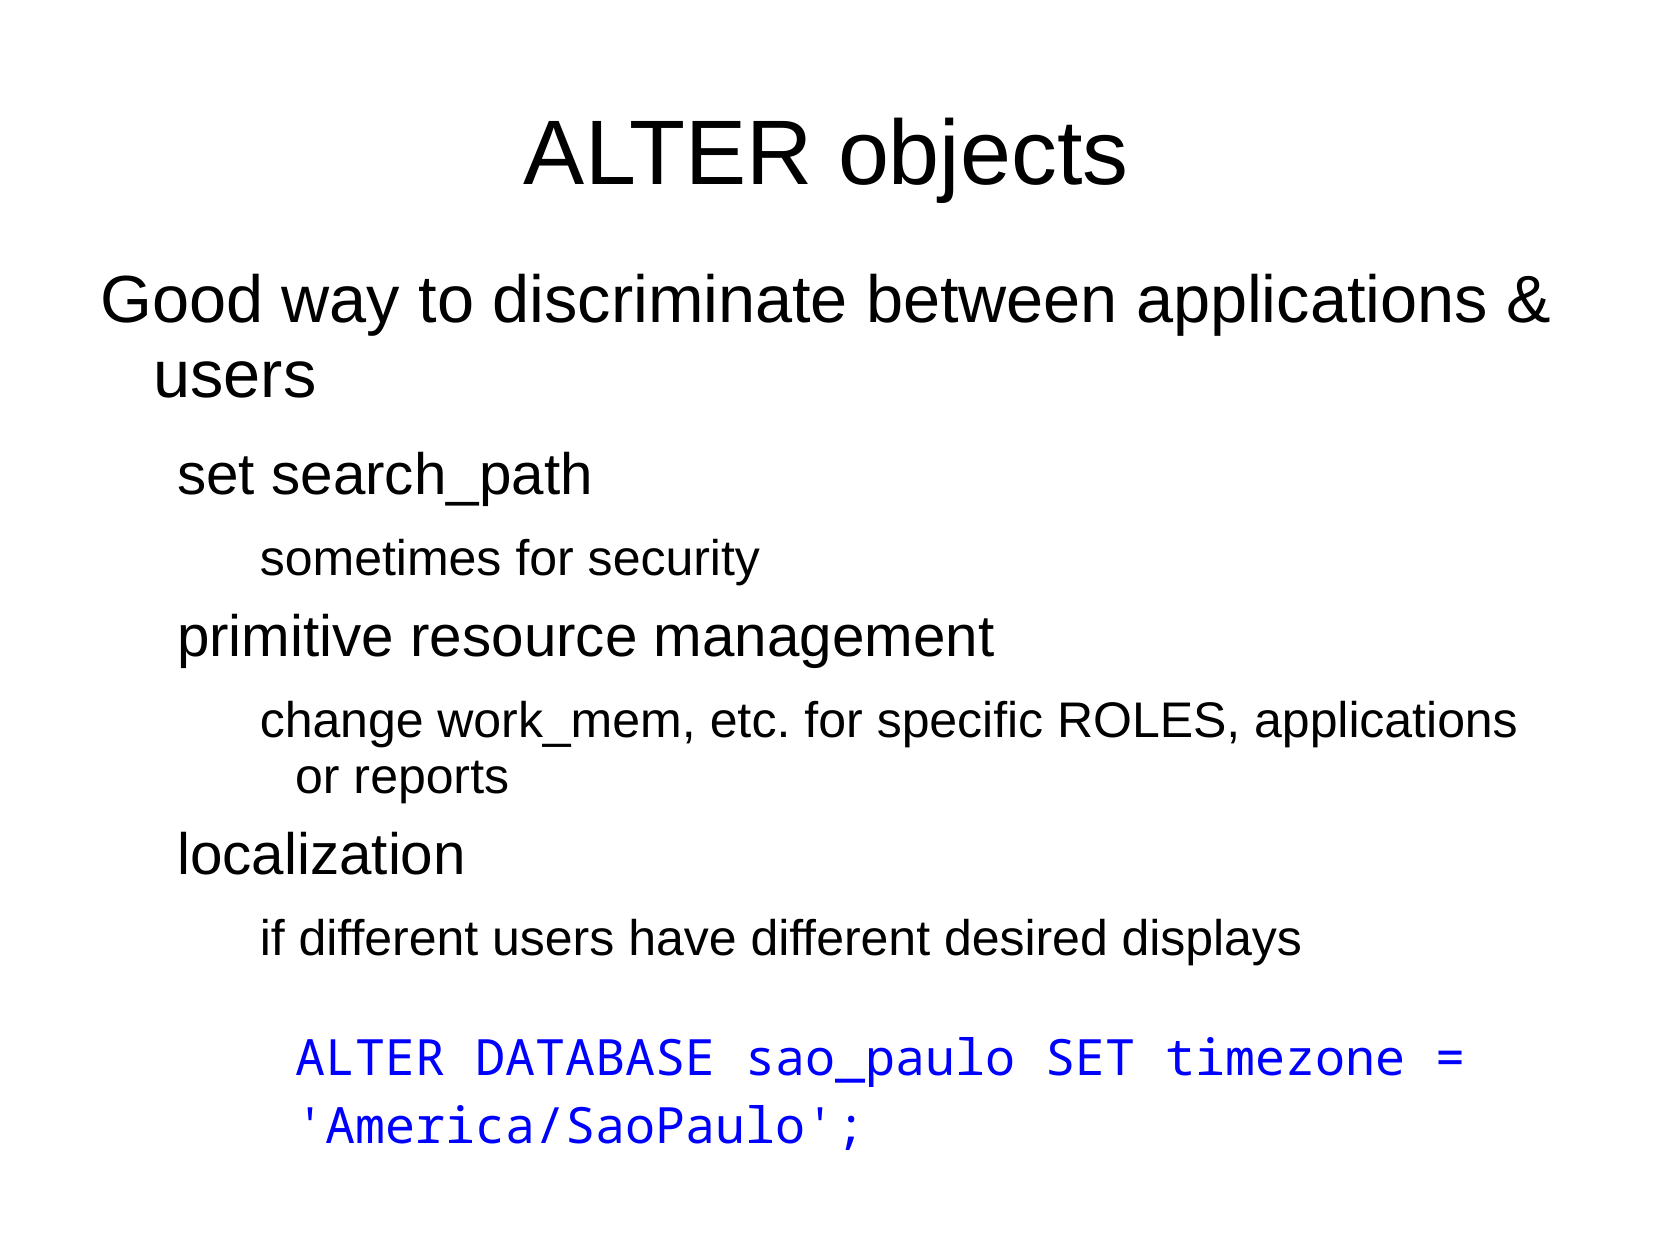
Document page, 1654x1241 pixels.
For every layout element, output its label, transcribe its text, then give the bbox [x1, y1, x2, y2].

title ALTER objects [82, 56, 1571, 250]
list Good way to discriminate between applications & users set search_path sometimes for security primitive resource management change work_mem, etc. for specific ROLES, applications or reports localization if different users have different desired displays ALTER DATABASE sao_paulo SET timezone = 'America/SaoPaulo'; [82, 262, 1571, 1125]
